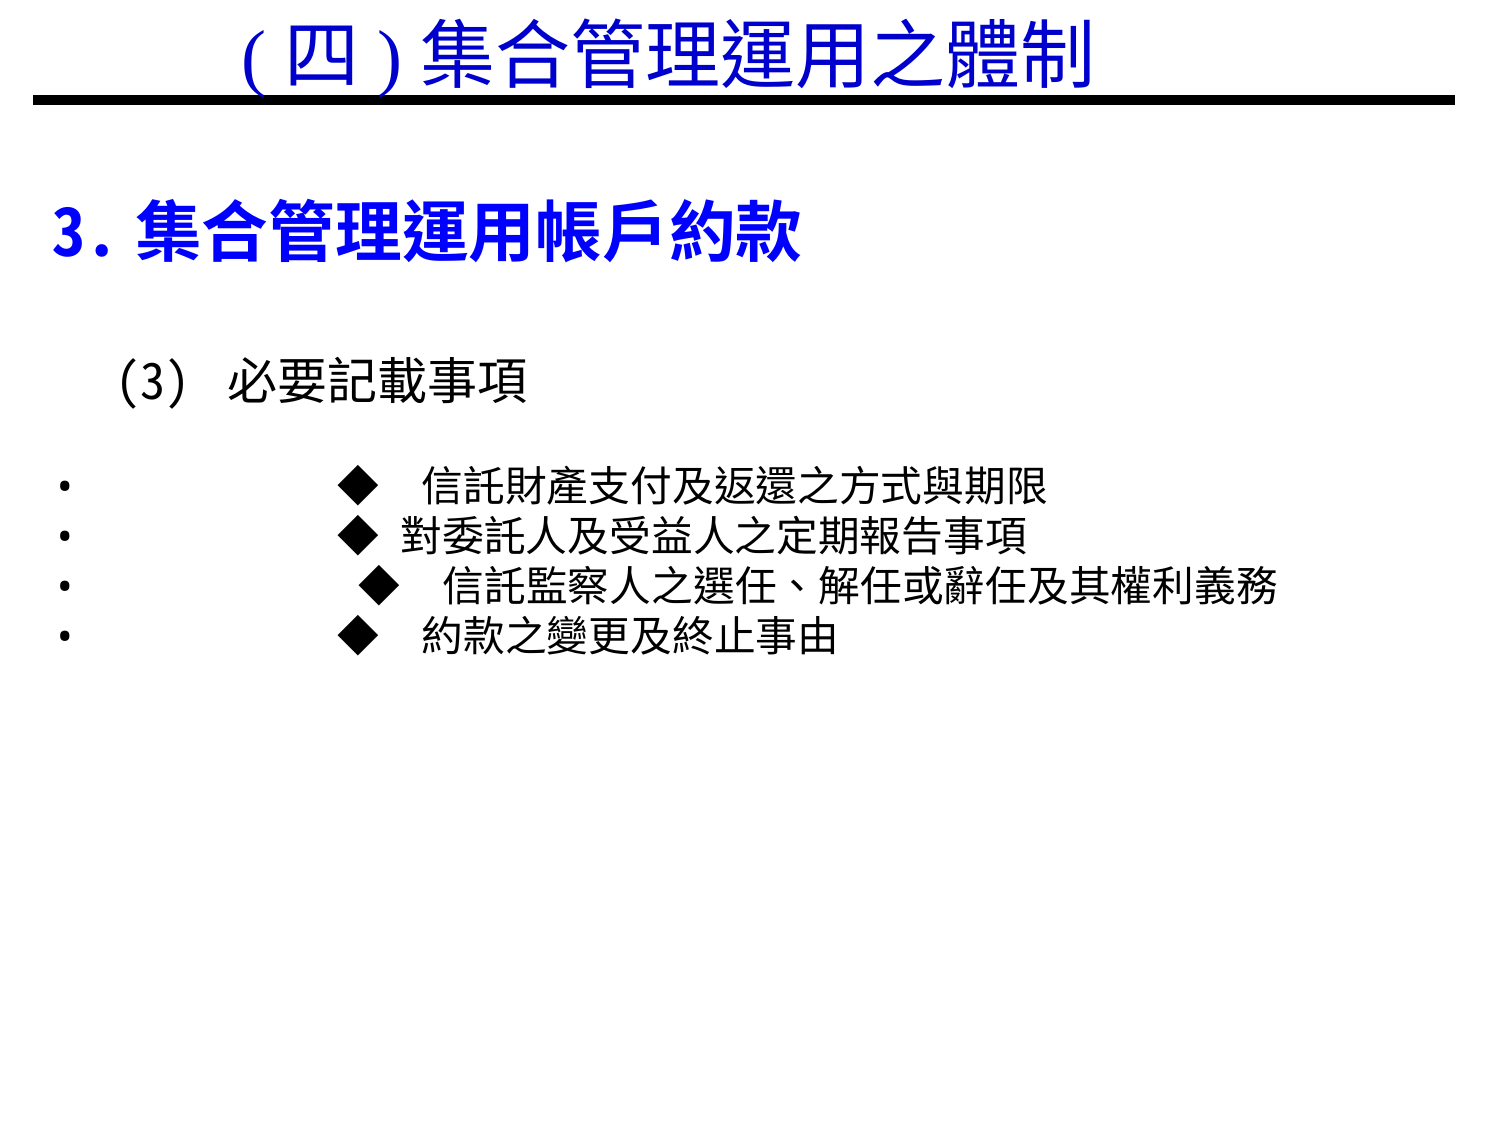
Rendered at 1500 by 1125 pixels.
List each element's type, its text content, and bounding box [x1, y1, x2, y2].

text_box 3.集合管理運用帳戶約款 (3) 必要記載事項 ◆ 信託財產支付及返還之方式與期限 ◆ 對委託人及受益人之定期報告事項 ◆ 信託監察人之選任、解任或辭任及其權利義務 ◆ 約款之變更及終止事由 [37, 112, 1438, 668]
text_box (四)集合管理運用之體制 [75, 0, 1263, 106]
